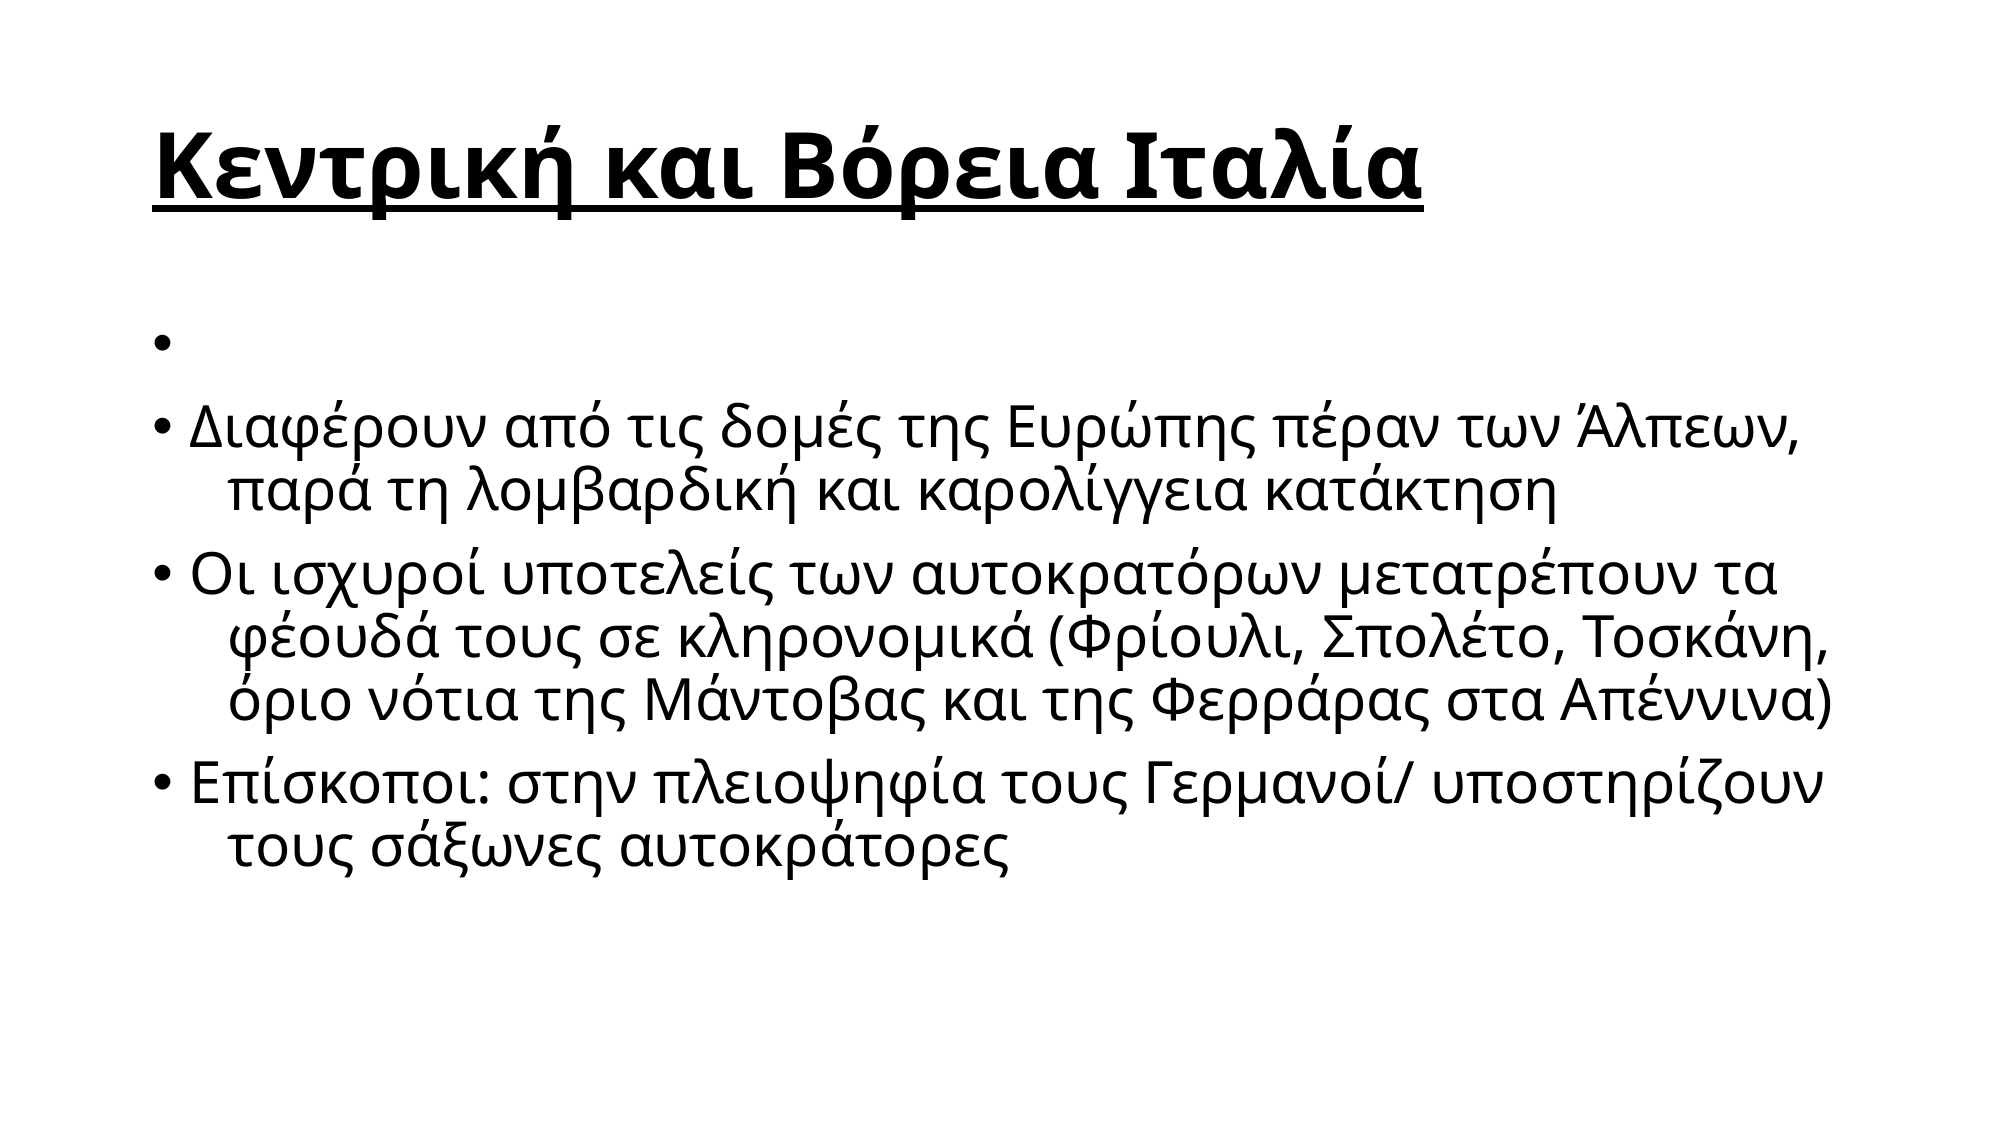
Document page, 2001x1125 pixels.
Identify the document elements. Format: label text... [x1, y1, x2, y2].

list Διαφέρουν από τις δομές της Ευρώπης πέραν των Άλπεων, παρά τη λομβαρδική και καρολίγγεια κατάκτηση Οι ισχυροί υποτελείς των αυτοκρατόρων μετατρέπουν τα φέουδά τους σε κληρονομικά (Φρίουλι, Σπολέτο, Τοσκάνη, όριο νότια της Μάντοβας και της Φερράρας στα Απέννινα) Επίσκοποι: στην πλειοψηφία τους Γερμανοί/ υποστηρίζουν τους σάξωνες αυτοκράτορες [137, 299, 1863, 1014]
title Κεντρική και Βόρεια Ιταλία [137, 59, 1863, 278]
